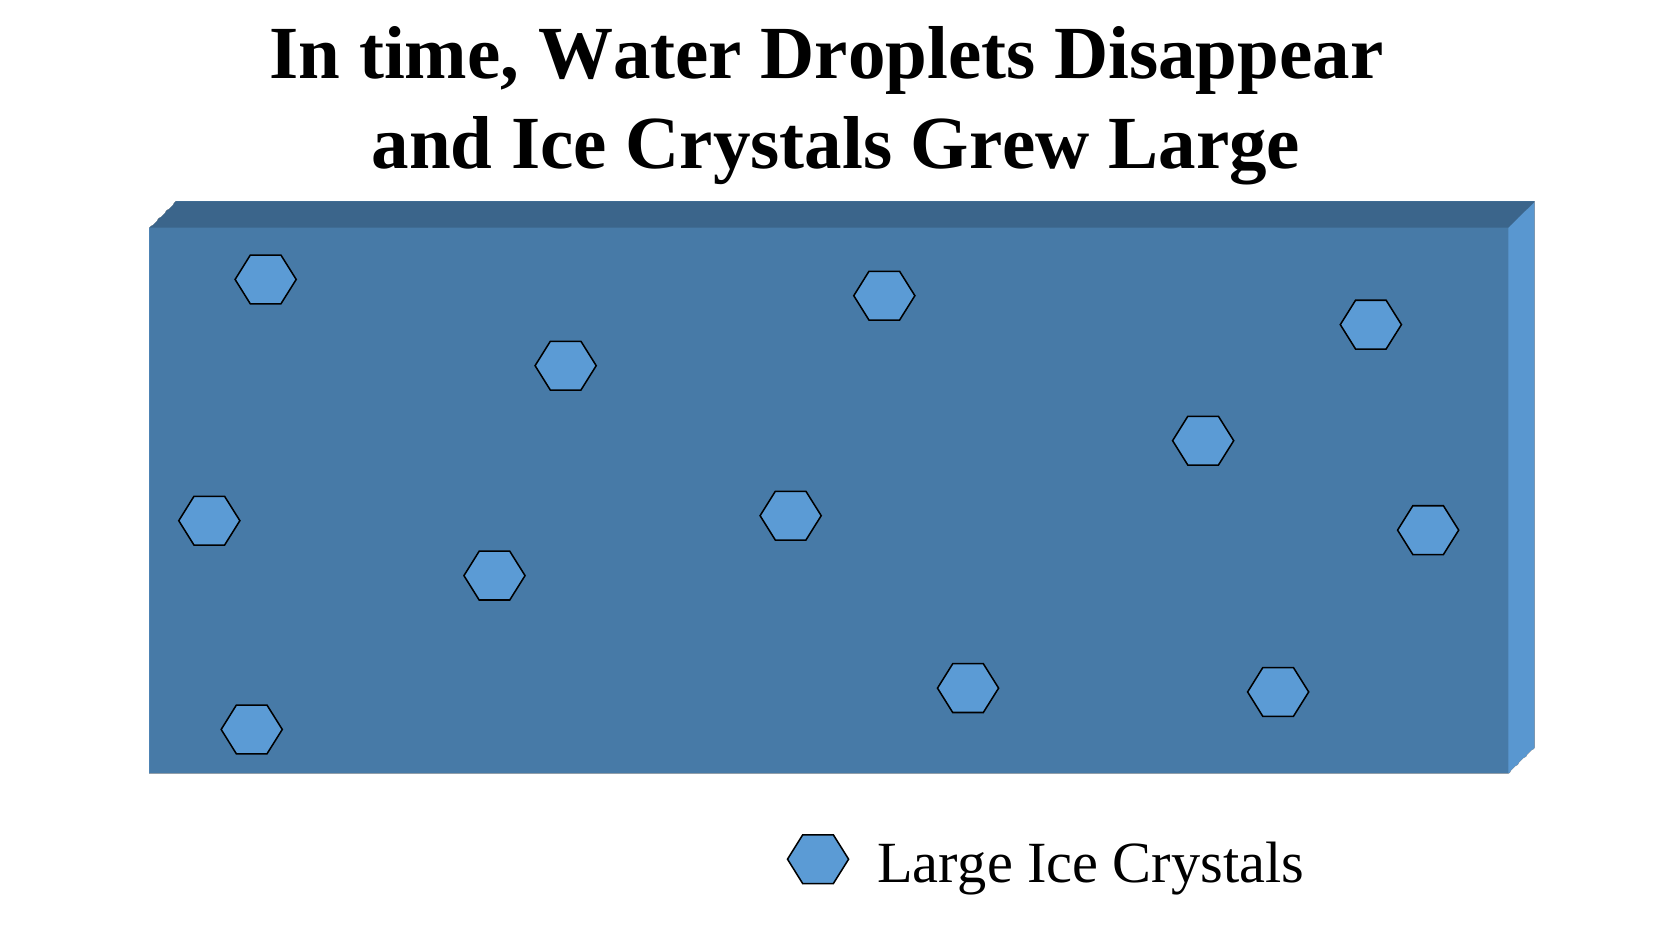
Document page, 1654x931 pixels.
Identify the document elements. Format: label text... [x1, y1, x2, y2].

text_box [787, 834, 849, 884]
text_box Large Ice Crystals [862, 816, 1549, 902]
title In time, Water Droplets Disappear and Ice Crystals Grew Large [0, 0, 1654, 188]
text_box [150, 228, 1508, 773]
